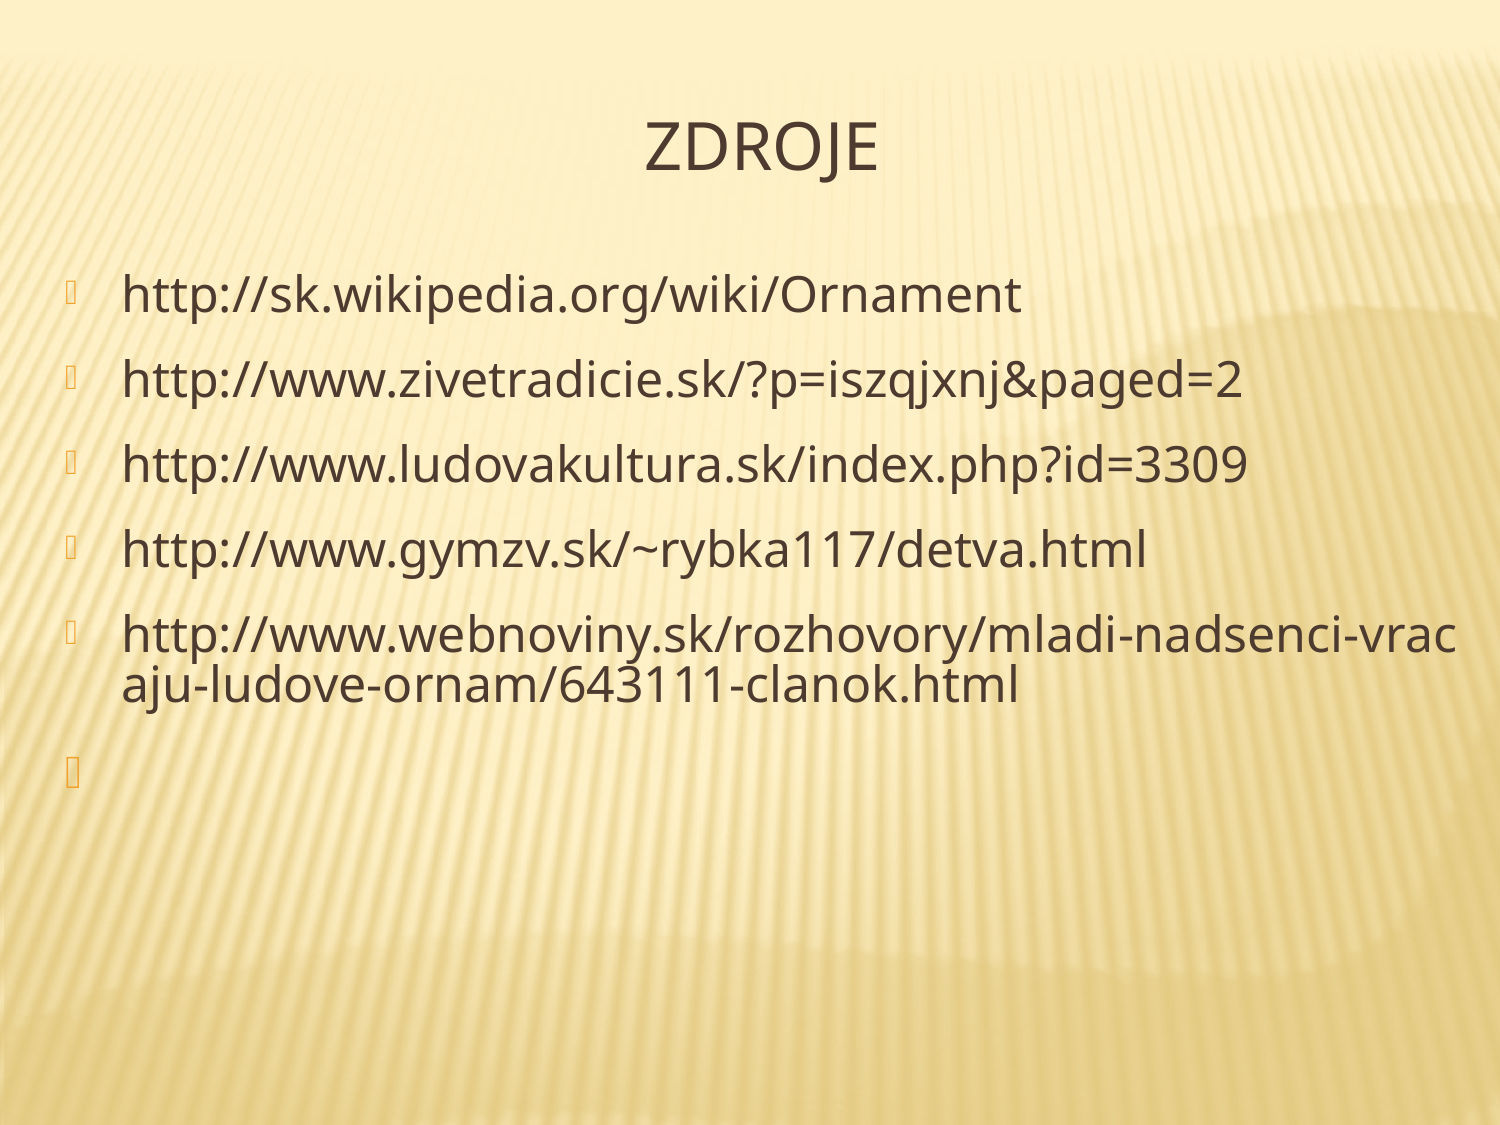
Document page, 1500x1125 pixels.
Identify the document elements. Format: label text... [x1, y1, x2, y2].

list http://sk.wikipedia.org/wiki/Ornament http://www.zivetradicie.sk/?p=iszqjxnj&paged=2 http://www.ludovakultura.sk/index.php?id=3309 http://www.gymzv.sk/~rybka117/detva.html http://www.webnoviny.sk/rozhovory/mladi-nadsenci-vracaju-ludove-ornam/643111-clanok.html [50, 254, 1476, 998]
title ZDROJE [50, 75, 1476, 213]
